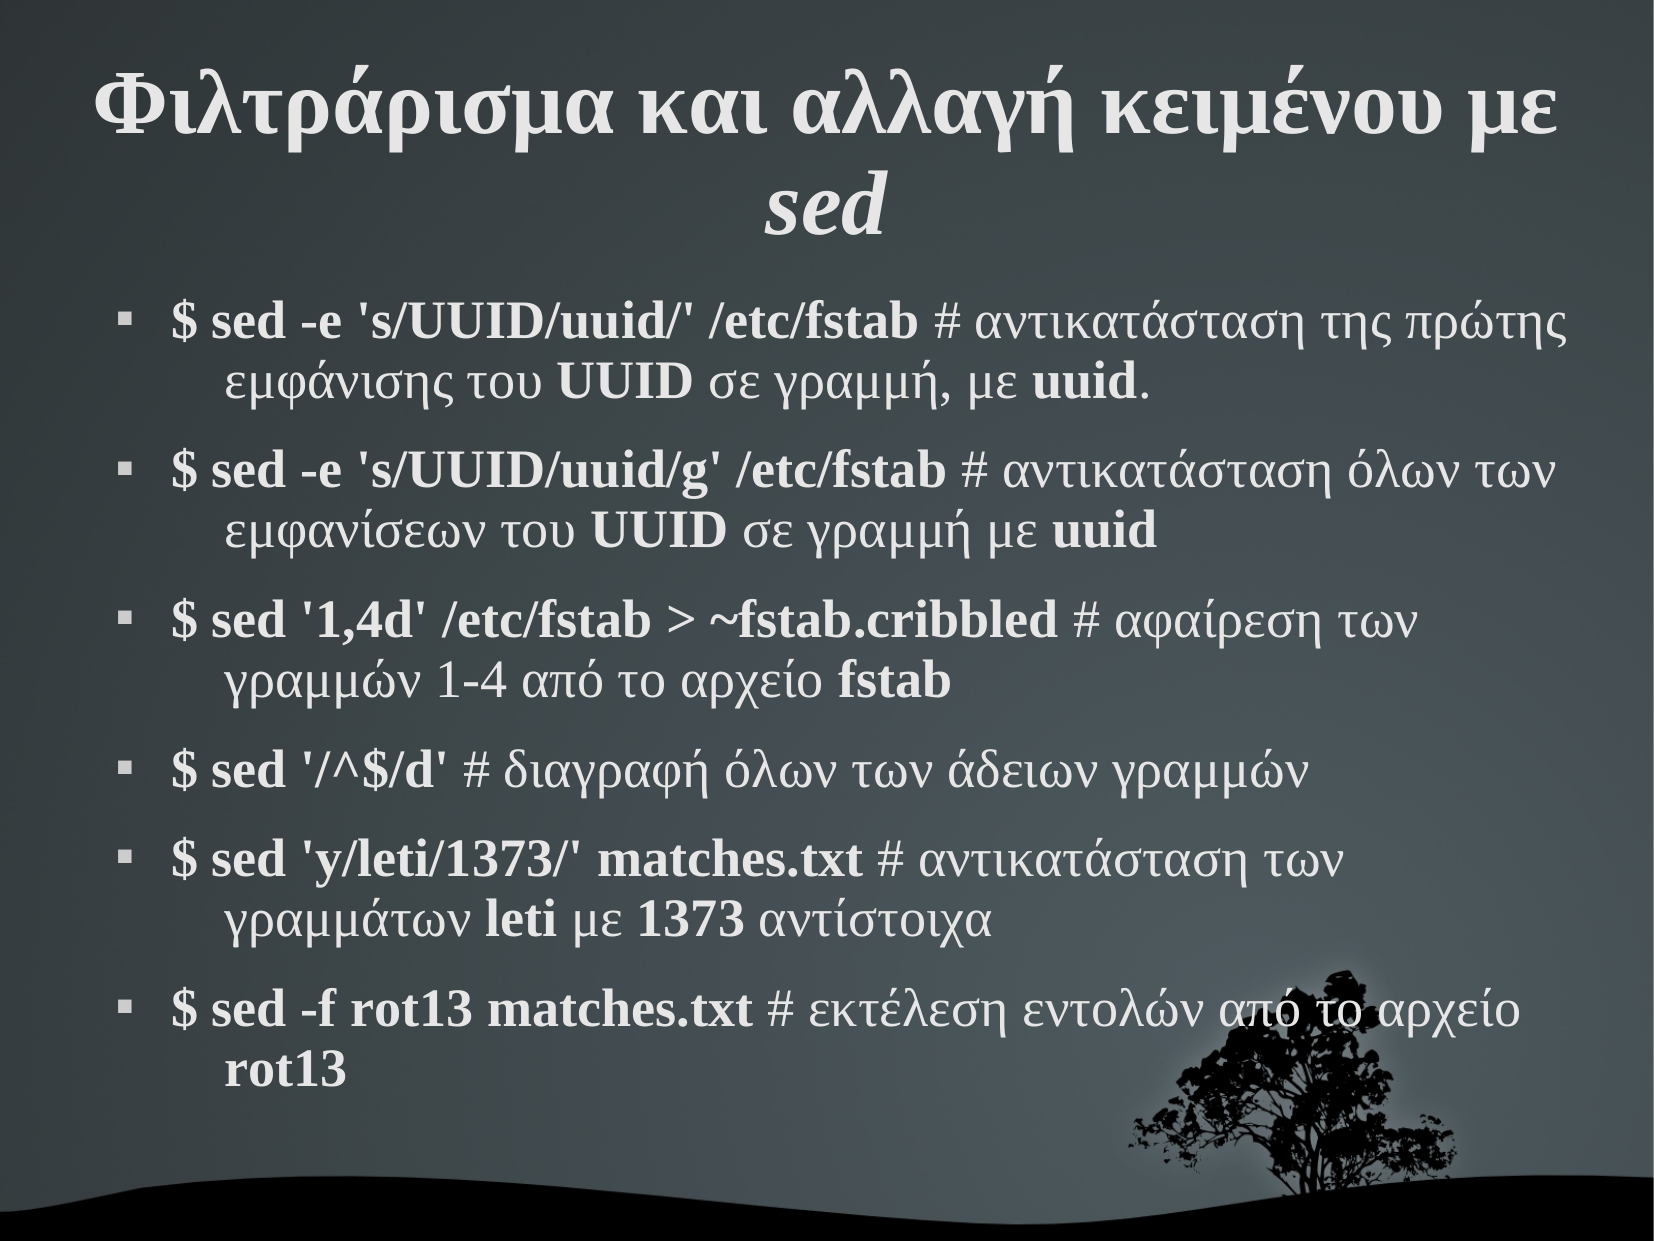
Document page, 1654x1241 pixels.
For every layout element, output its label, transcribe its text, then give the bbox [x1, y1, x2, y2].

title Φιλτράρισμα και αλλαγή κειμένου με sed [82, 33, 1571, 273]
list $ sed -e 's/UUID/uuid/' /etc/fstab # αντικατάσταση της πρώτης εμφάνισης του UUID σε γραμμή, με uuid. $ sed -e 's/UUID/uuid/g' /etc/fstab # αντικατάσταση όλων των εμφανίσεων του UUID σε γραμμή με uuid $ sed '1,4d' /etc/fstab > ~fstab.cribbled # αφαίρεση των γραμμών 1-4 από το αρχείο fstab $ sed '/^$/d' # διαγραφή όλων των άδειων γραμμών $ sed 'y/leti/1373/' matches.txt # αντικατάσταση των γραμμάτων leti με 1373 αντίστοιχα $ sed -f rot13 matches.txt # εκτέλεση εντολών από το αρχείο rot13 [82, 290, 1571, 1217]
picture [0, 0, 1654, 1241]
